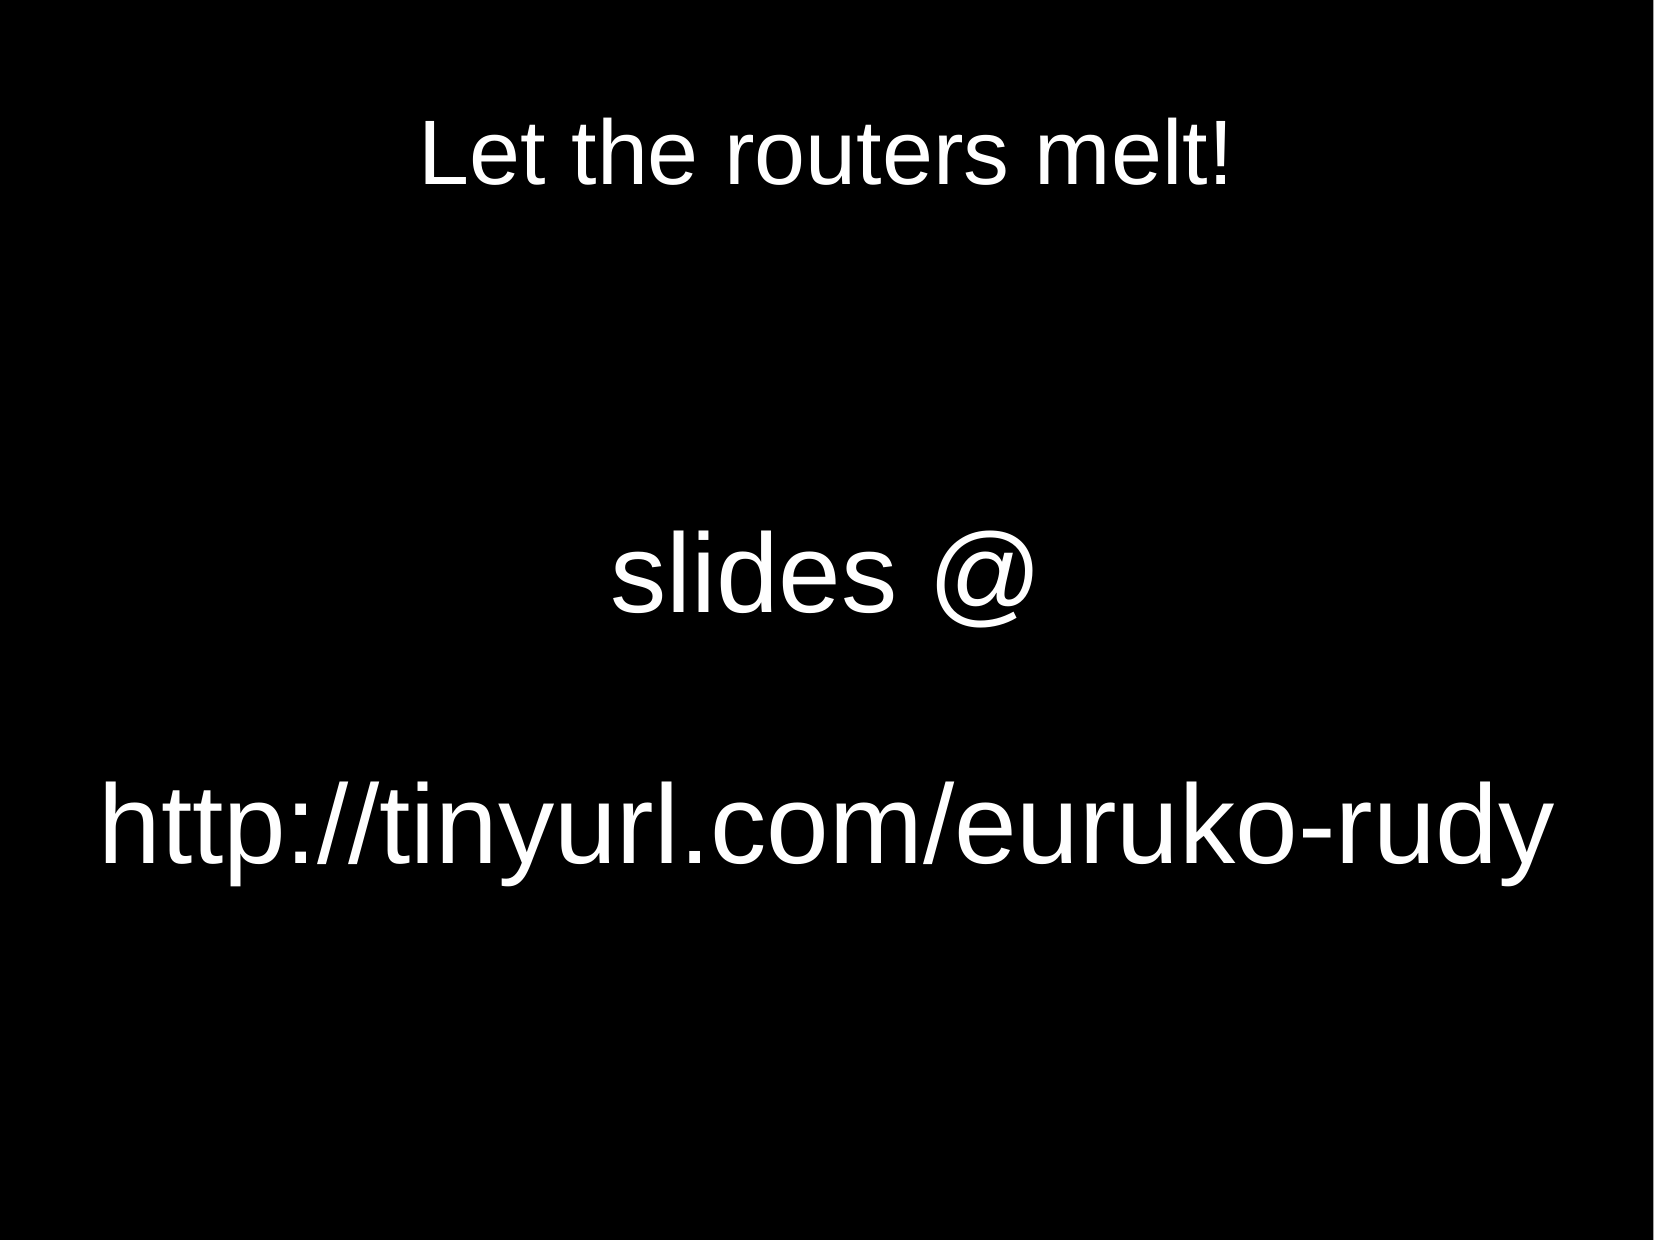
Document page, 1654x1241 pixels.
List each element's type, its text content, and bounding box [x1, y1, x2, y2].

subtitle slides @ http://tinyurl.com/euruko-rudy [82, 297, 1571, 1102]
title Let the routers melt! [82, 49, 1571, 257]
